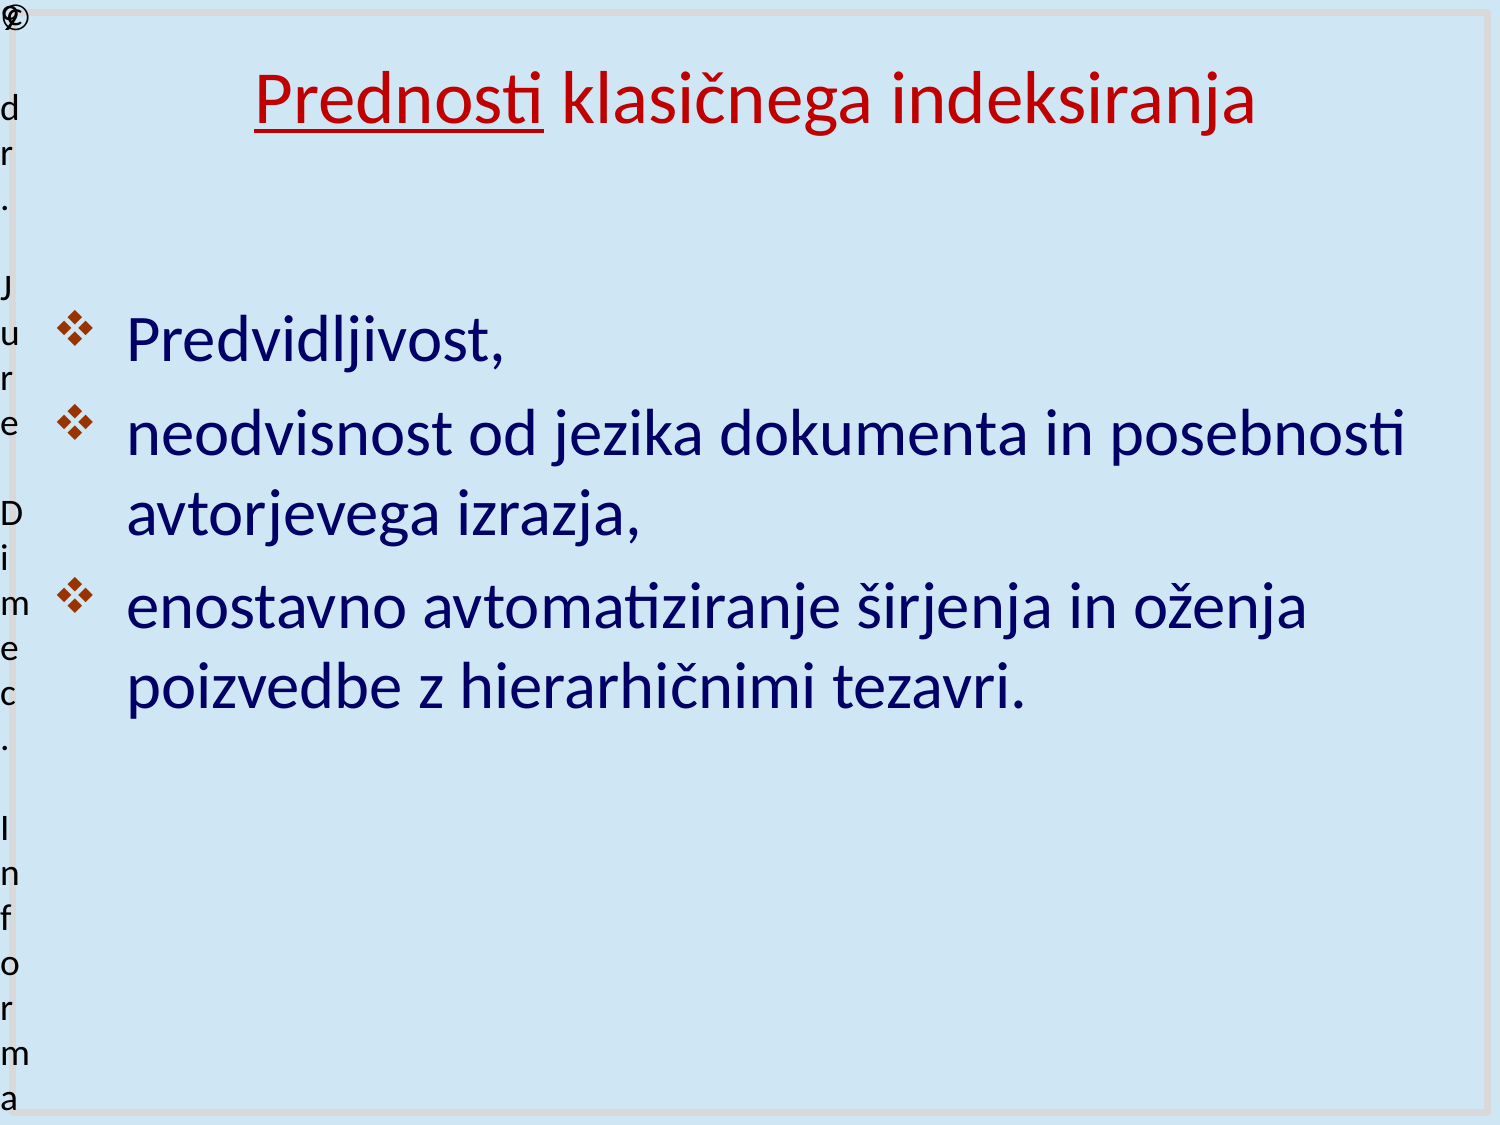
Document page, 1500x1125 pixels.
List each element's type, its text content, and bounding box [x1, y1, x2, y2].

list Predvidljivost, neodvisnost od jezika dokumenta in posebnosti avtorjevega izrazja, enostavno avtomatiziranje širjenja in oženja poizvedbe z hierarhičnimi tezavri. [37, 287, 1475, 1050]
title Prednosti klasičnega indeksiranja [37, 37, 1475, 150]
